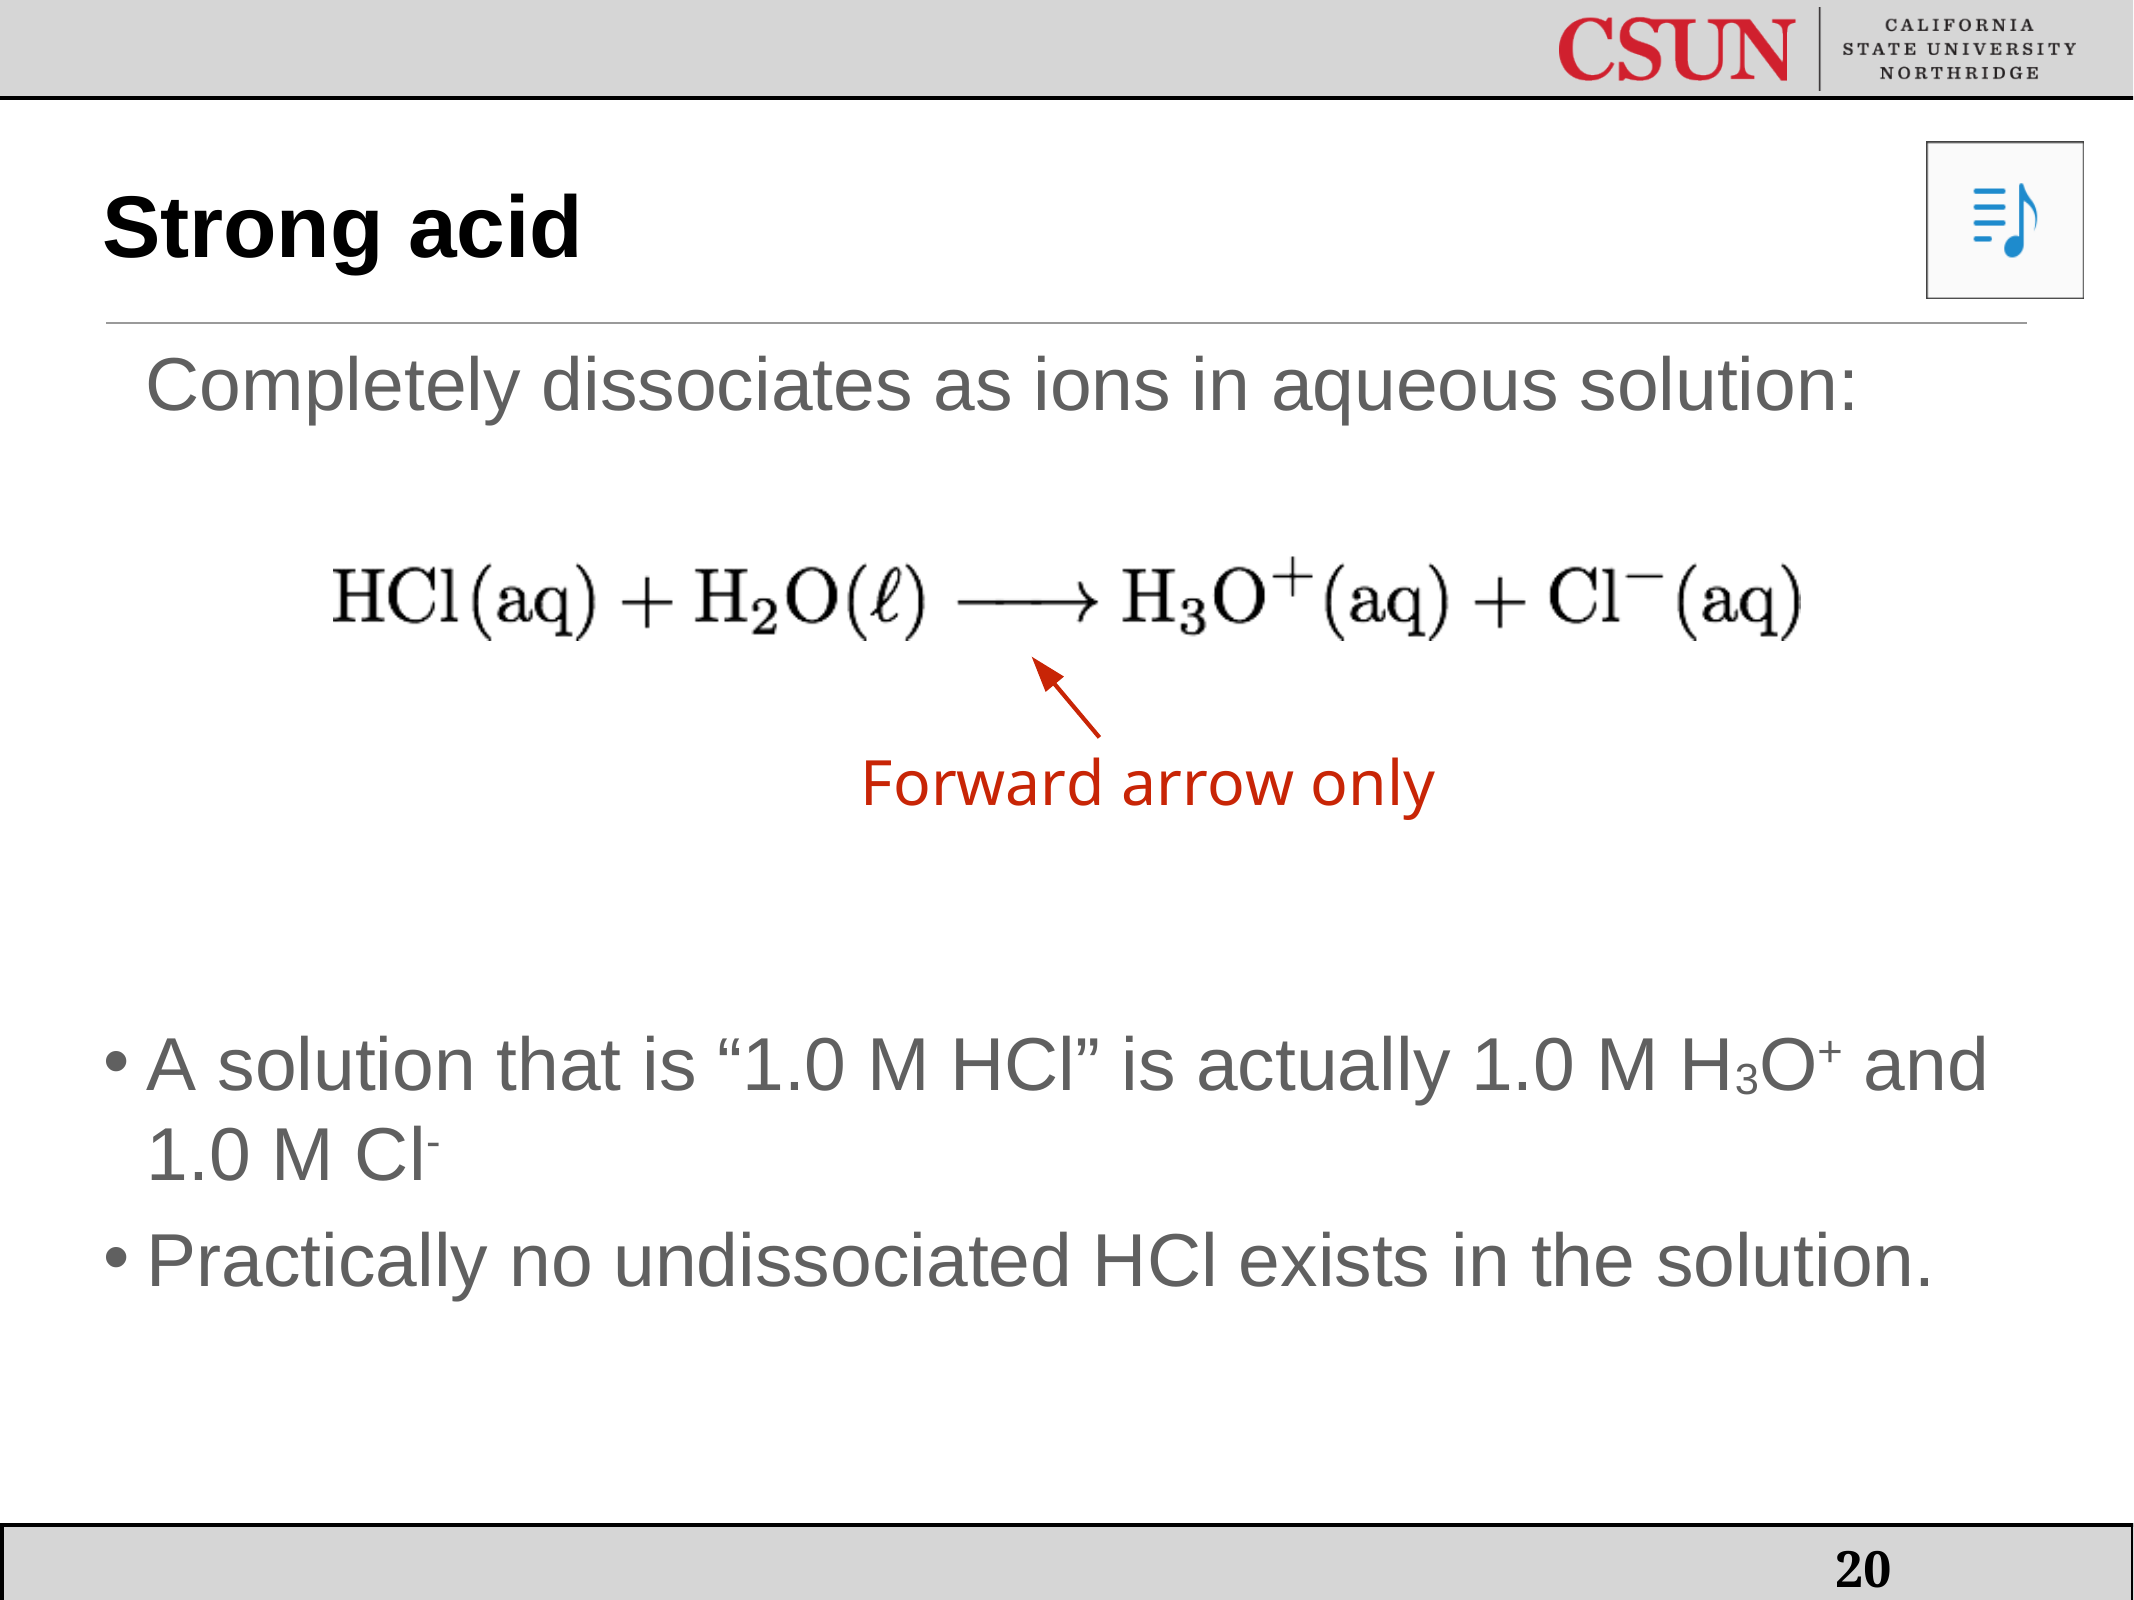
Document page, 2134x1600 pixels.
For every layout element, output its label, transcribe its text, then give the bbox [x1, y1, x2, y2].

text_box Forward arrow only [852, 734, 1445, 827]
title Strong acid [93, 104, 2040, 284]
text_box [1925, 140, 2086, 301]
text_box A solution that is “1.0 M HCl” is actually 1.0 M H3O+ and 1.0 M Cl- Practically no undissociated HCl exists in the solution. [94, 1006, 2041, 1436]
picture [333, 555, 1801, 641]
list Completely dissociates as ions in aqueous solution: [93, 327, 2040, 576]
picture [1559, 7, 2076, 91]
